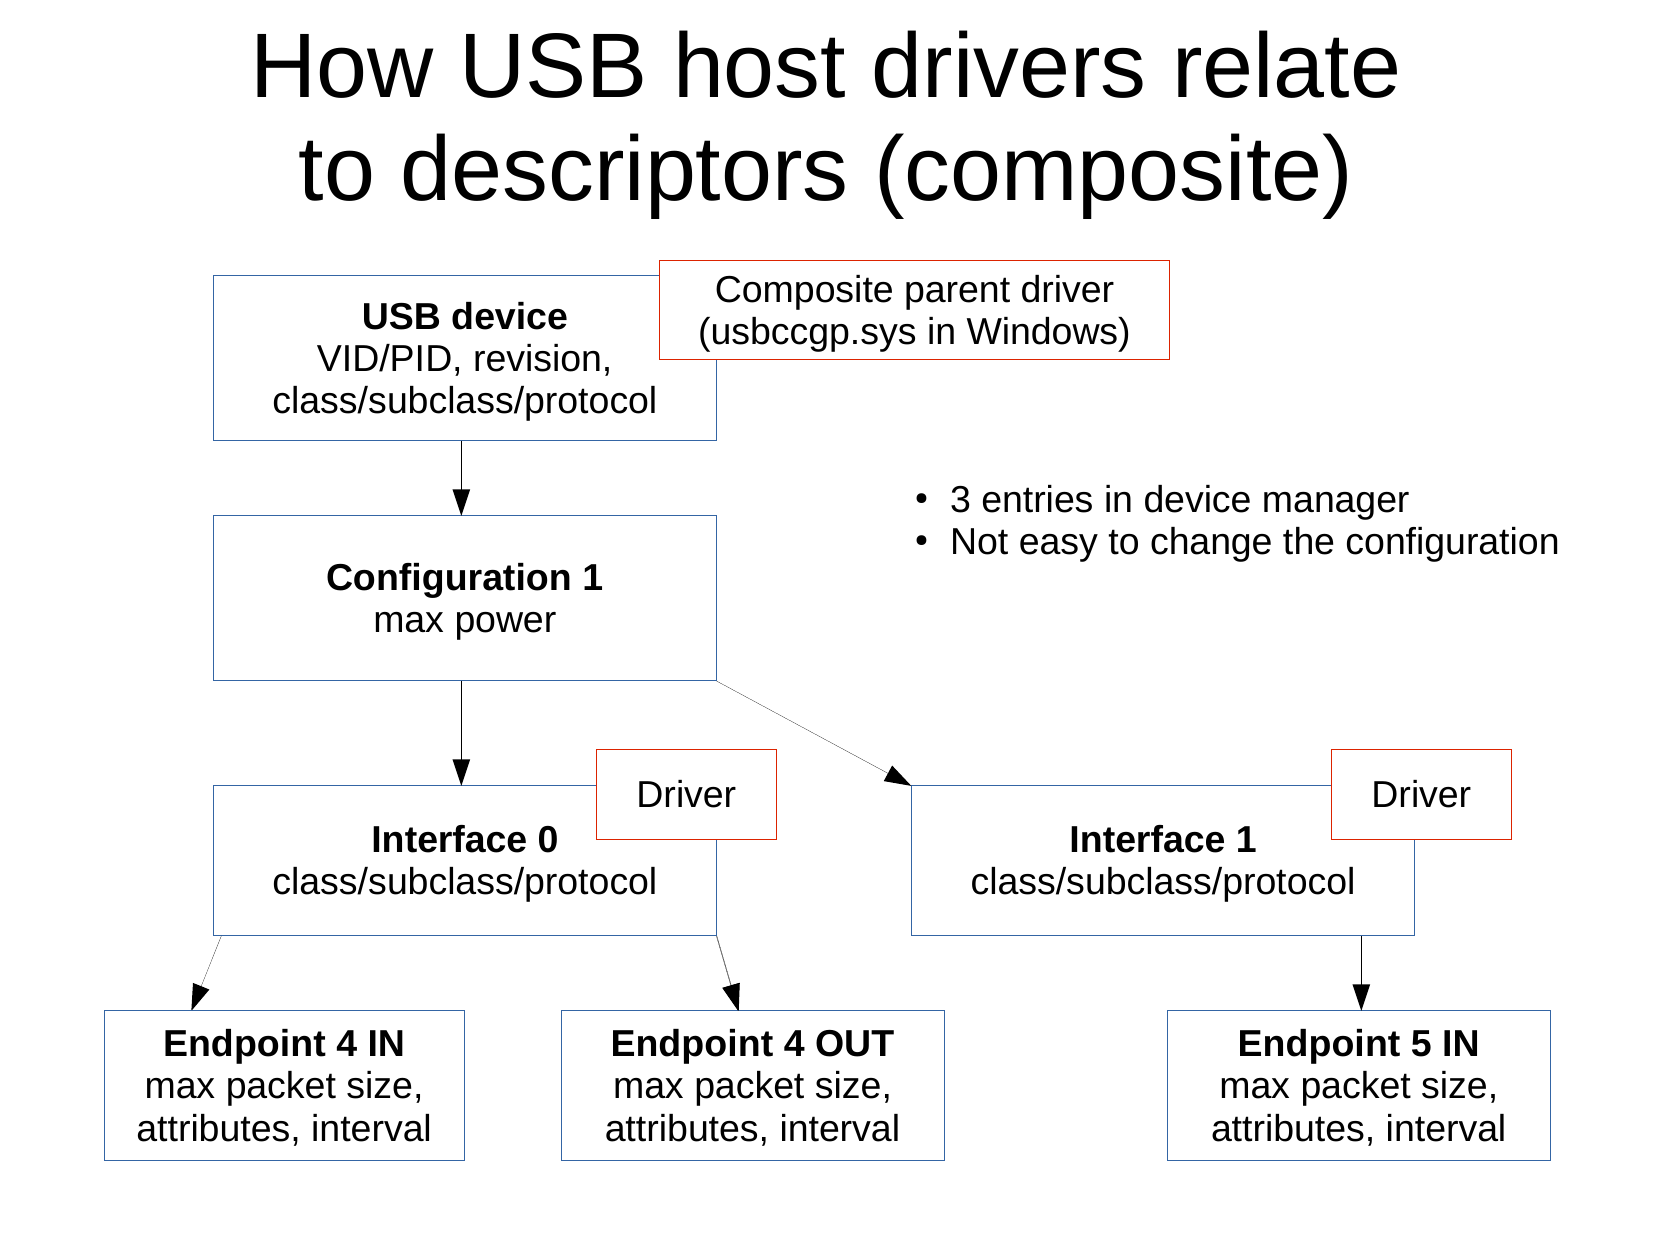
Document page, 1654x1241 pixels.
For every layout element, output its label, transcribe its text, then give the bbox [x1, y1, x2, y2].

text_box Interface 0 class/subclass/protocol [213, 785, 717, 936]
title How USB host drivers relate to descriptors (composite) [82, 13, 1571, 222]
text_box Composite parent driver (usbccgp.sys in Windows) [659, 260, 1170, 360]
text_box 3 entries in device manager Not easy to change the configuration [900, 471, 1575, 571]
text_box Driver [1331, 749, 1512, 840]
text_box Endpoint 5 IN max packet size, attributes, interval [1167, 1010, 1551, 1161]
text_box Endpoint 4 OUT max packet size, attributes, interval [561, 1010, 945, 1161]
text_box Configuration 1 max power [213, 515, 717, 681]
text_box USB device VID/PID, revision, class/subclass/protocol [213, 275, 717, 441]
text_box Endpoint 4 IN max packet size, attributes, interval [104, 1010, 465, 1161]
text_box Driver [596, 749, 777, 840]
text_box Interface 1 class/subclass/protocol [911, 785, 1415, 936]
